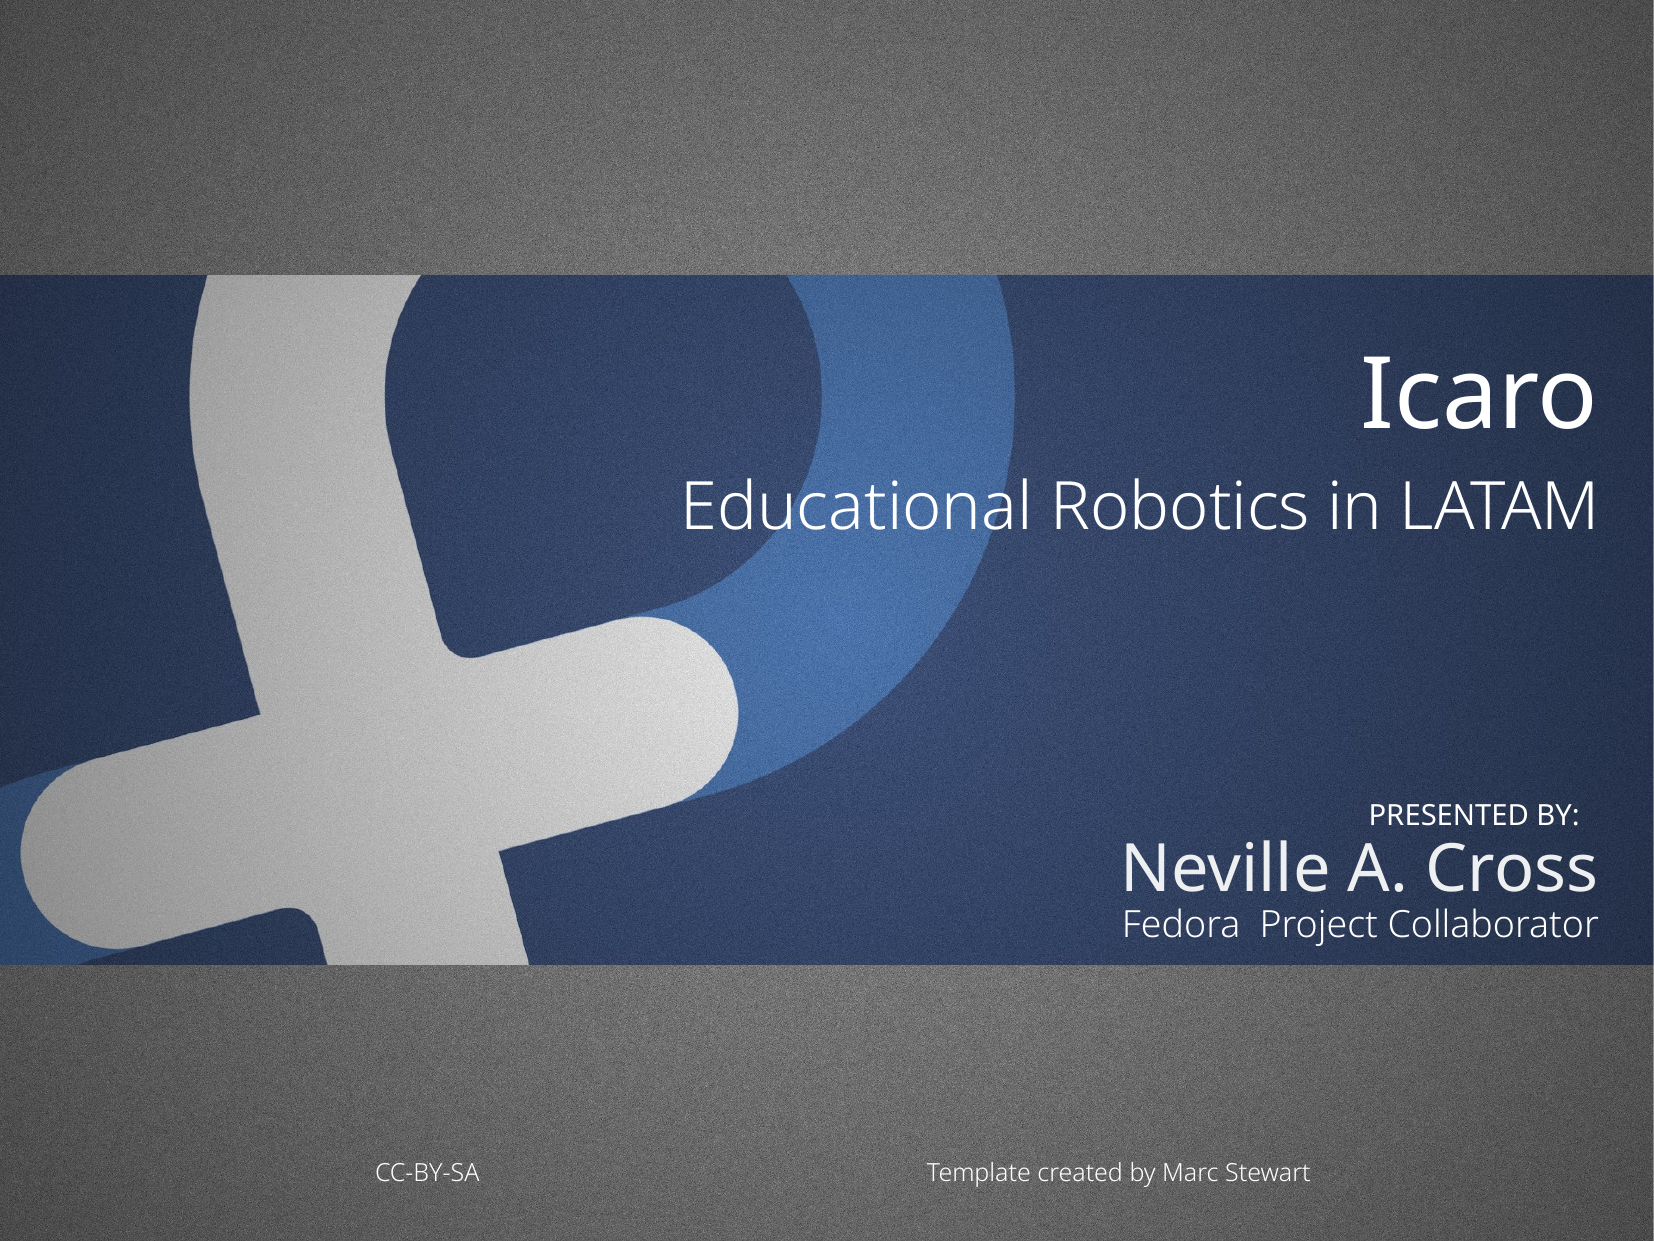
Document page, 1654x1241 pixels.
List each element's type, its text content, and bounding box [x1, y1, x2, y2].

text_box PRESENTED BY: [779, 786, 1595, 857]
subtitle Educational Robotics in LATAM [442, 457, 1601, 621]
text_box Neville A. Cross [649, 818, 1615, 887]
text_box CC-BY-SA Template created by Marc Stewart [75, 1126, 1613, 1197]
picture [0, 0, 1654, 1241]
title Icaro [248, 330, 1599, 449]
text_box Fedora Project Collaborator [531, 887, 1615, 958]
